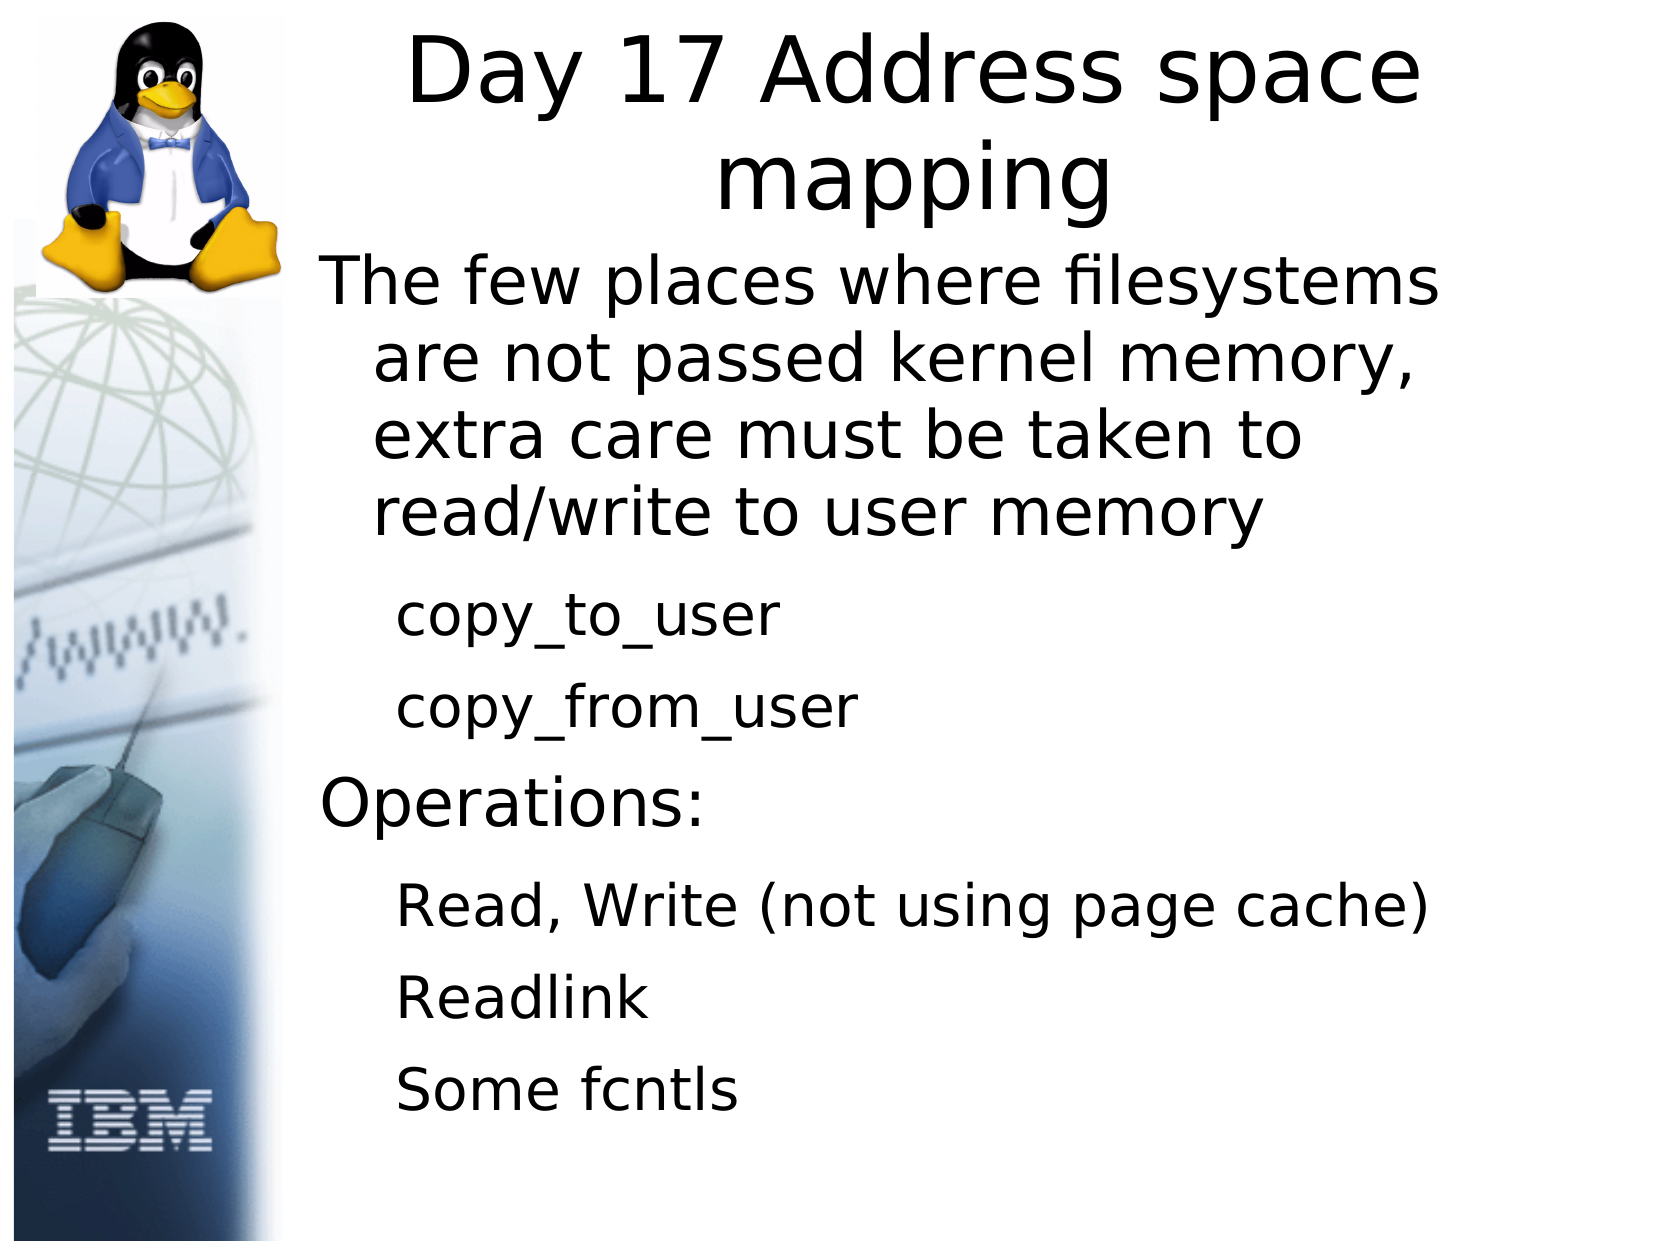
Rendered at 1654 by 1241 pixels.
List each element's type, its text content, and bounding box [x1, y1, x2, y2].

list The few places where filesystems are not passed kernel memory, extra care must be taken to read/write to user memory copy_to_user copy_from_user Operations: Read, Write (not using page cache) Readlink Some fcntls [301, 243, 1520, 1182]
title Day 17 Address space mapping [301, 17, 1528, 231]
